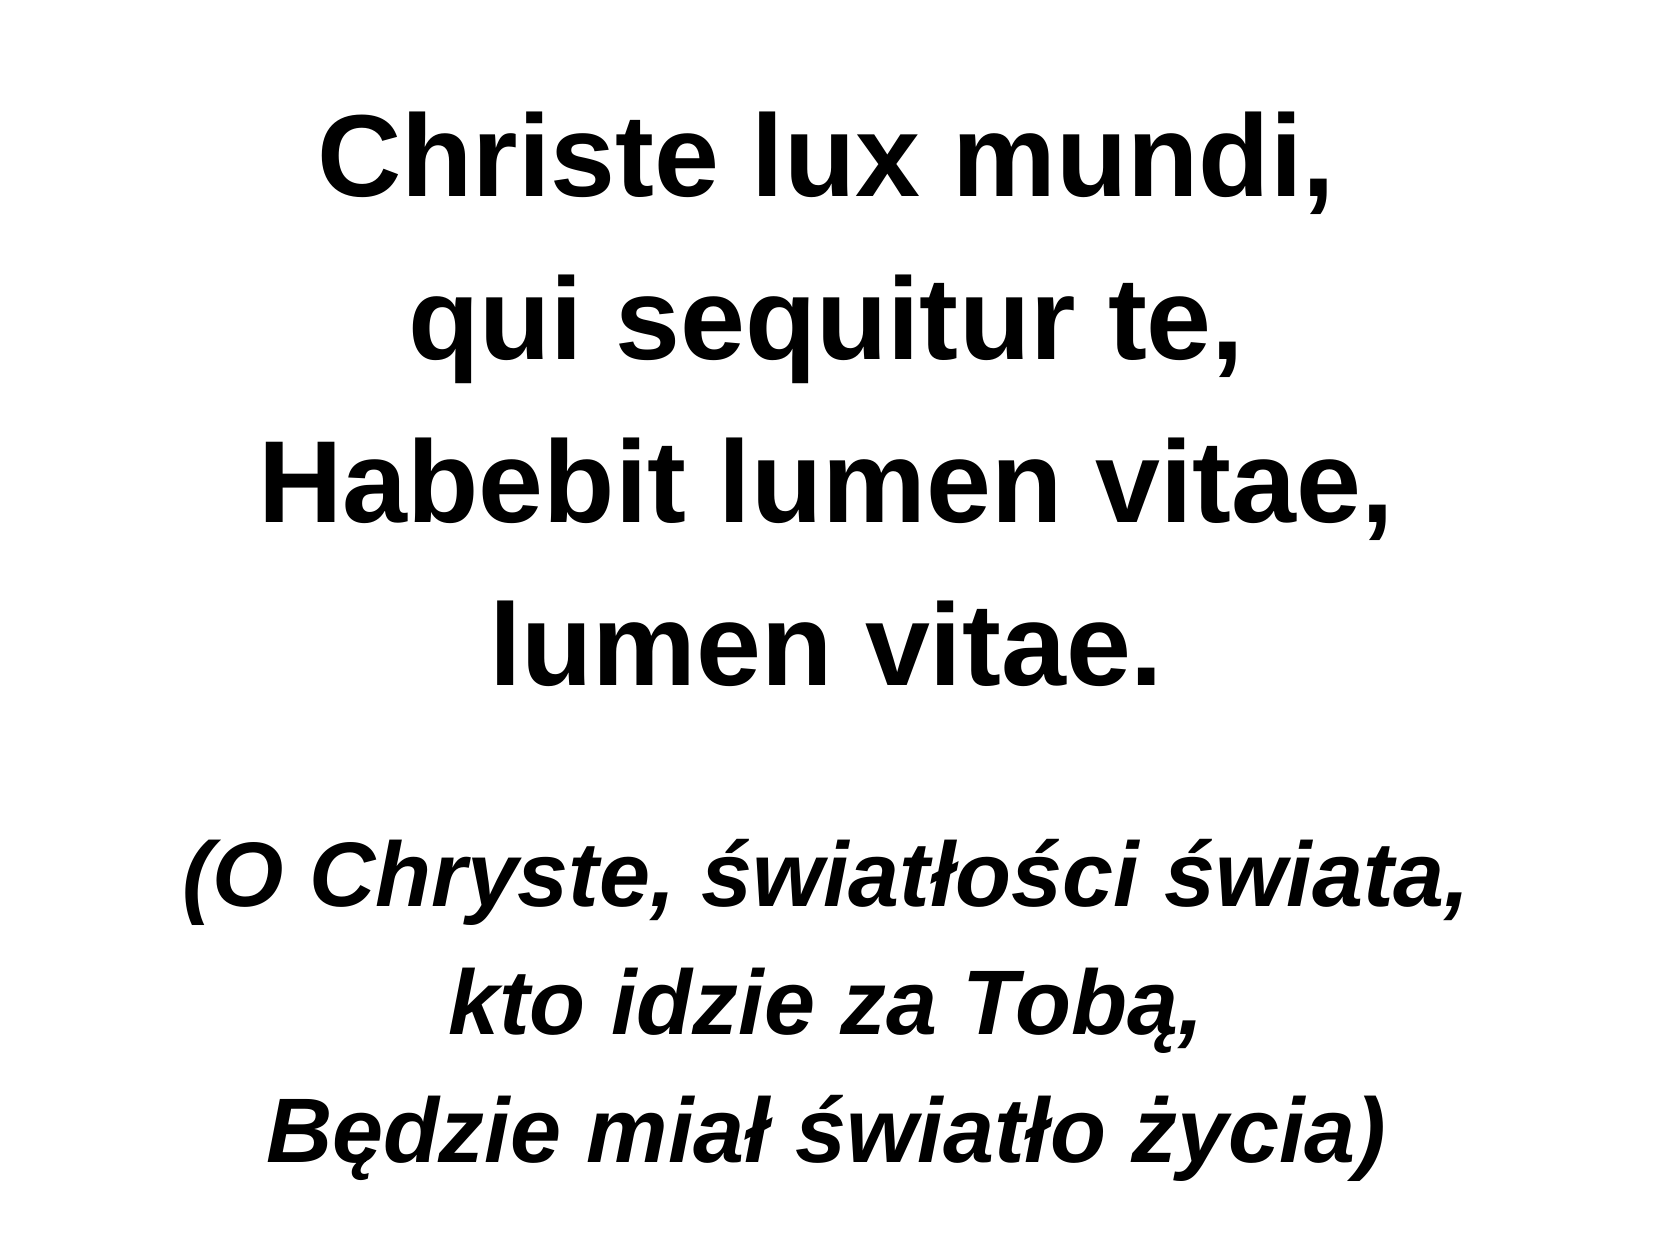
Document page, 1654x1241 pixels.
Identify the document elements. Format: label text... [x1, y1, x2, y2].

subtitle Christe lux mundi, qui sequitur te, Habebit lumen vitae, lumen vitae. (O Chryste, światłości świata, kto idzie za Tobą, Będzie miał światło życia) [0, 0, 1654, 1241]
